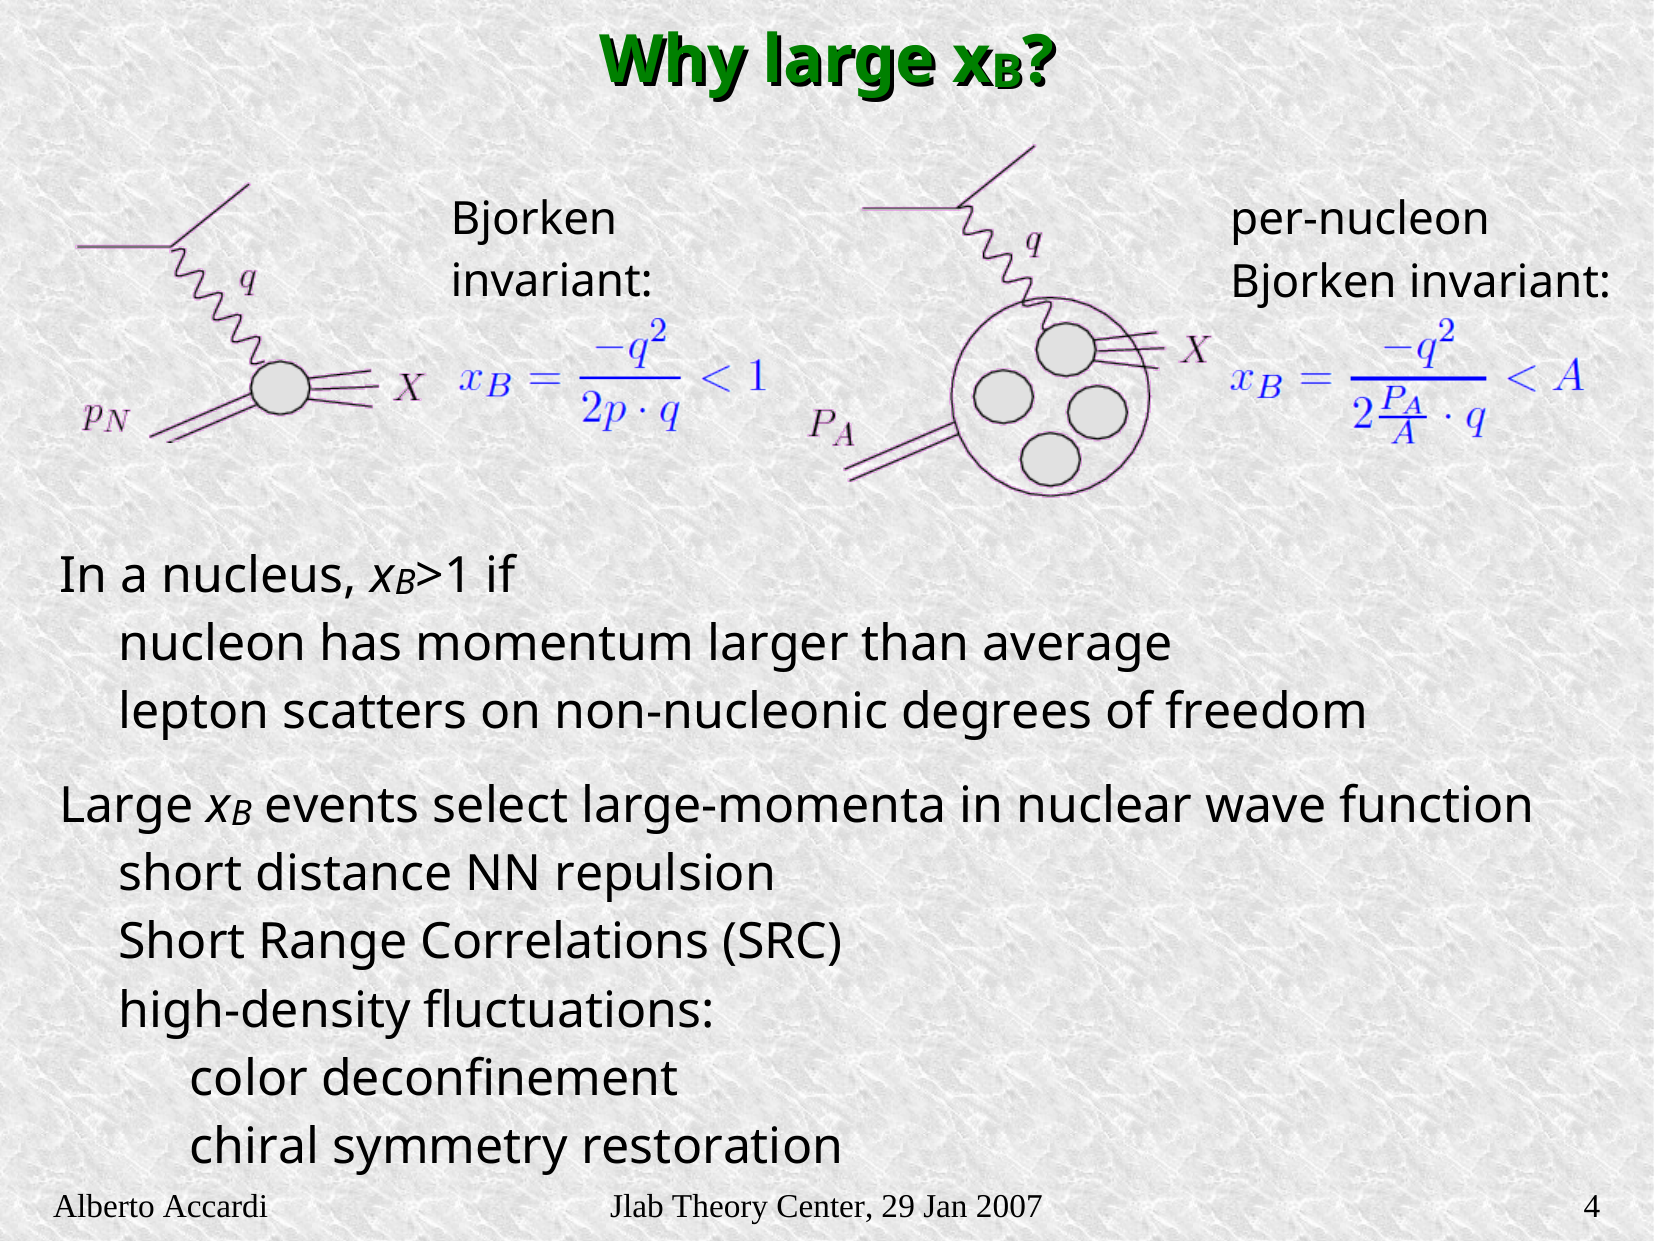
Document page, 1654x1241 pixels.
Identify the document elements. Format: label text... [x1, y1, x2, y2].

text_box Why large xB? [29, 4, 1624, 143]
text_box In a nucleus, xB>1 if nucleon has momentum larger than average lepton scatters on non-nucleonic degrees of freedom [44, 531, 1634, 739]
text_box Large xB events select large-momenta in nuclear wave function short distance NN repulsion Short Range Correlations (SRC) high-density fluctuations: color deconfinement chiral symmetry restoration [44, 761, 1634, 1150]
text_box Bjorken invariant: [435, 177, 660, 304]
picture [0, 0, 1654, 1241]
text_box per-nucleon Bjorken invariant: [1215, 178, 1607, 304]
